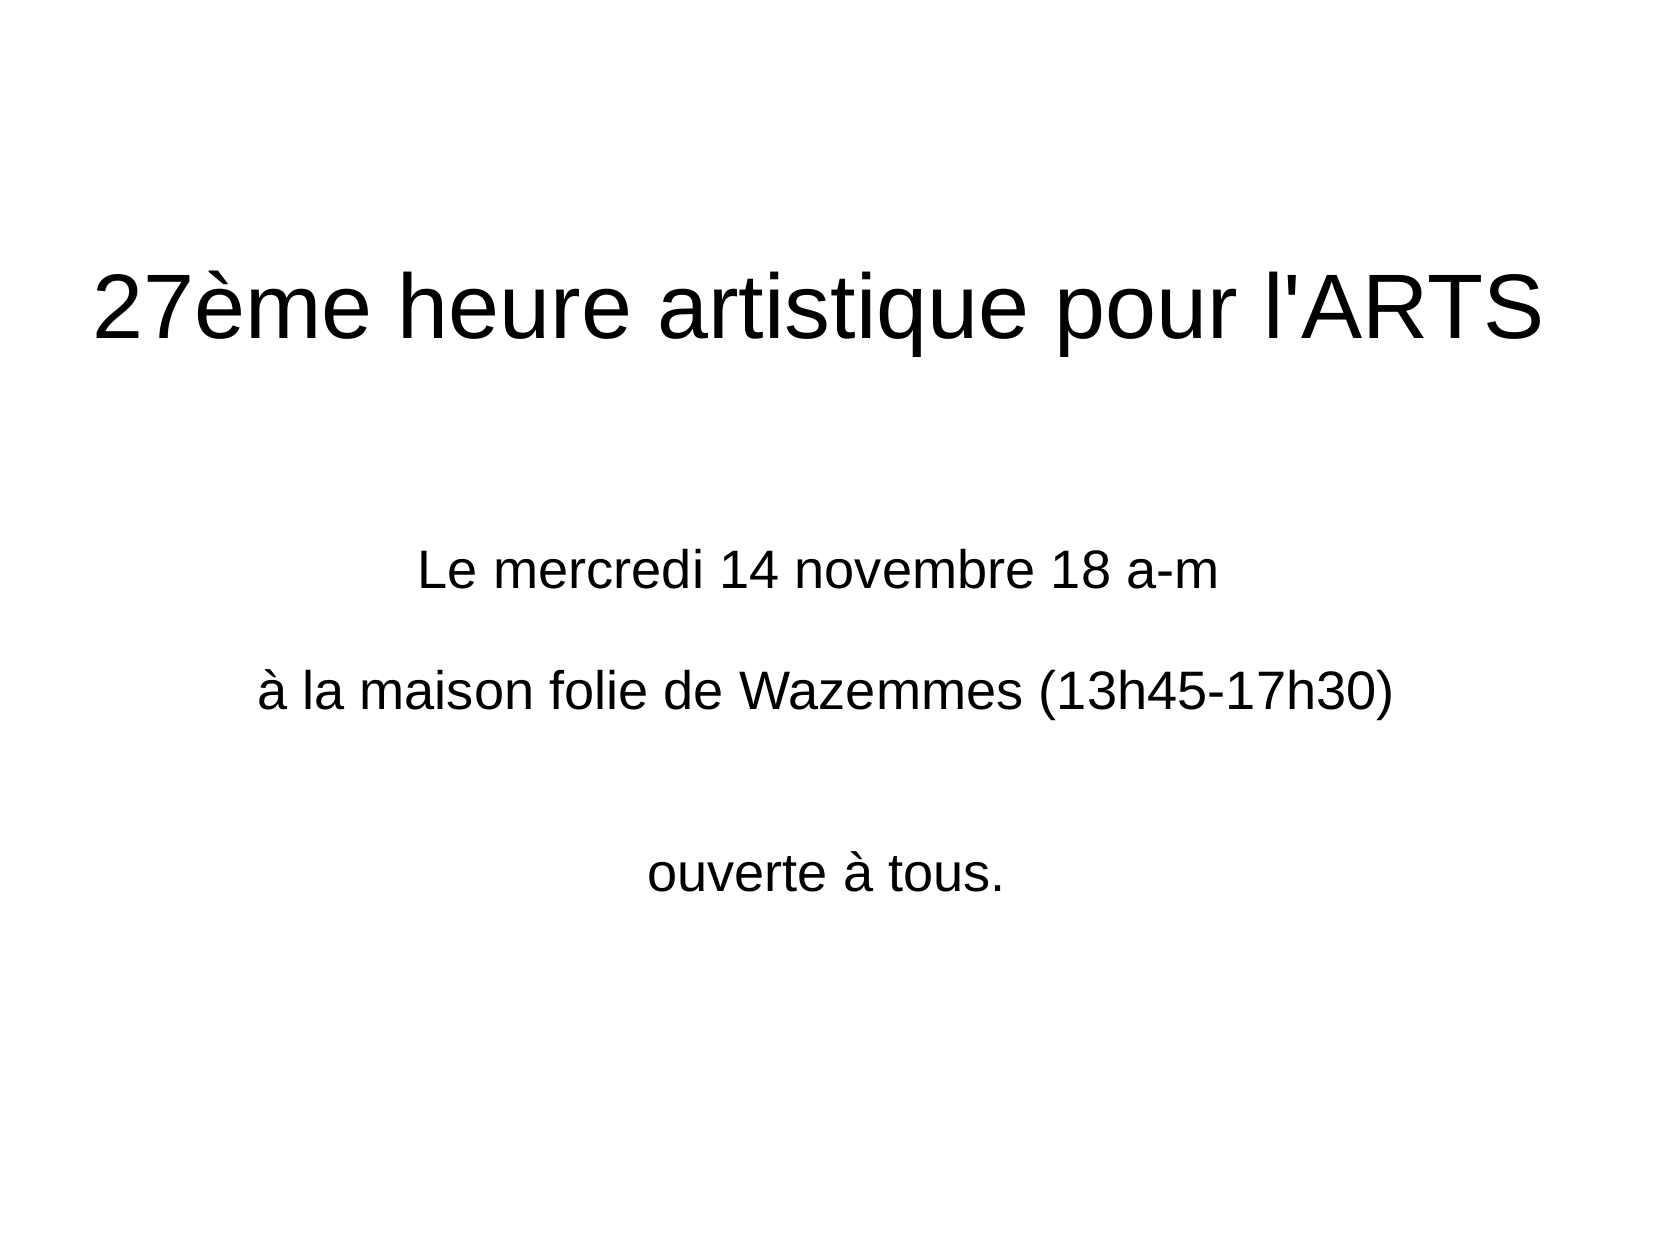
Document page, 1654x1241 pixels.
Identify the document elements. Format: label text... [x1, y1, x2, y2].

subtitle 27ème heure artistique pour l'ARTS Le mercredi 14 novembre 18 a-m à la maison folie de Wazemmes (13h45-17h30) ouverte à tous. [82, 49, 1571, 1109]
